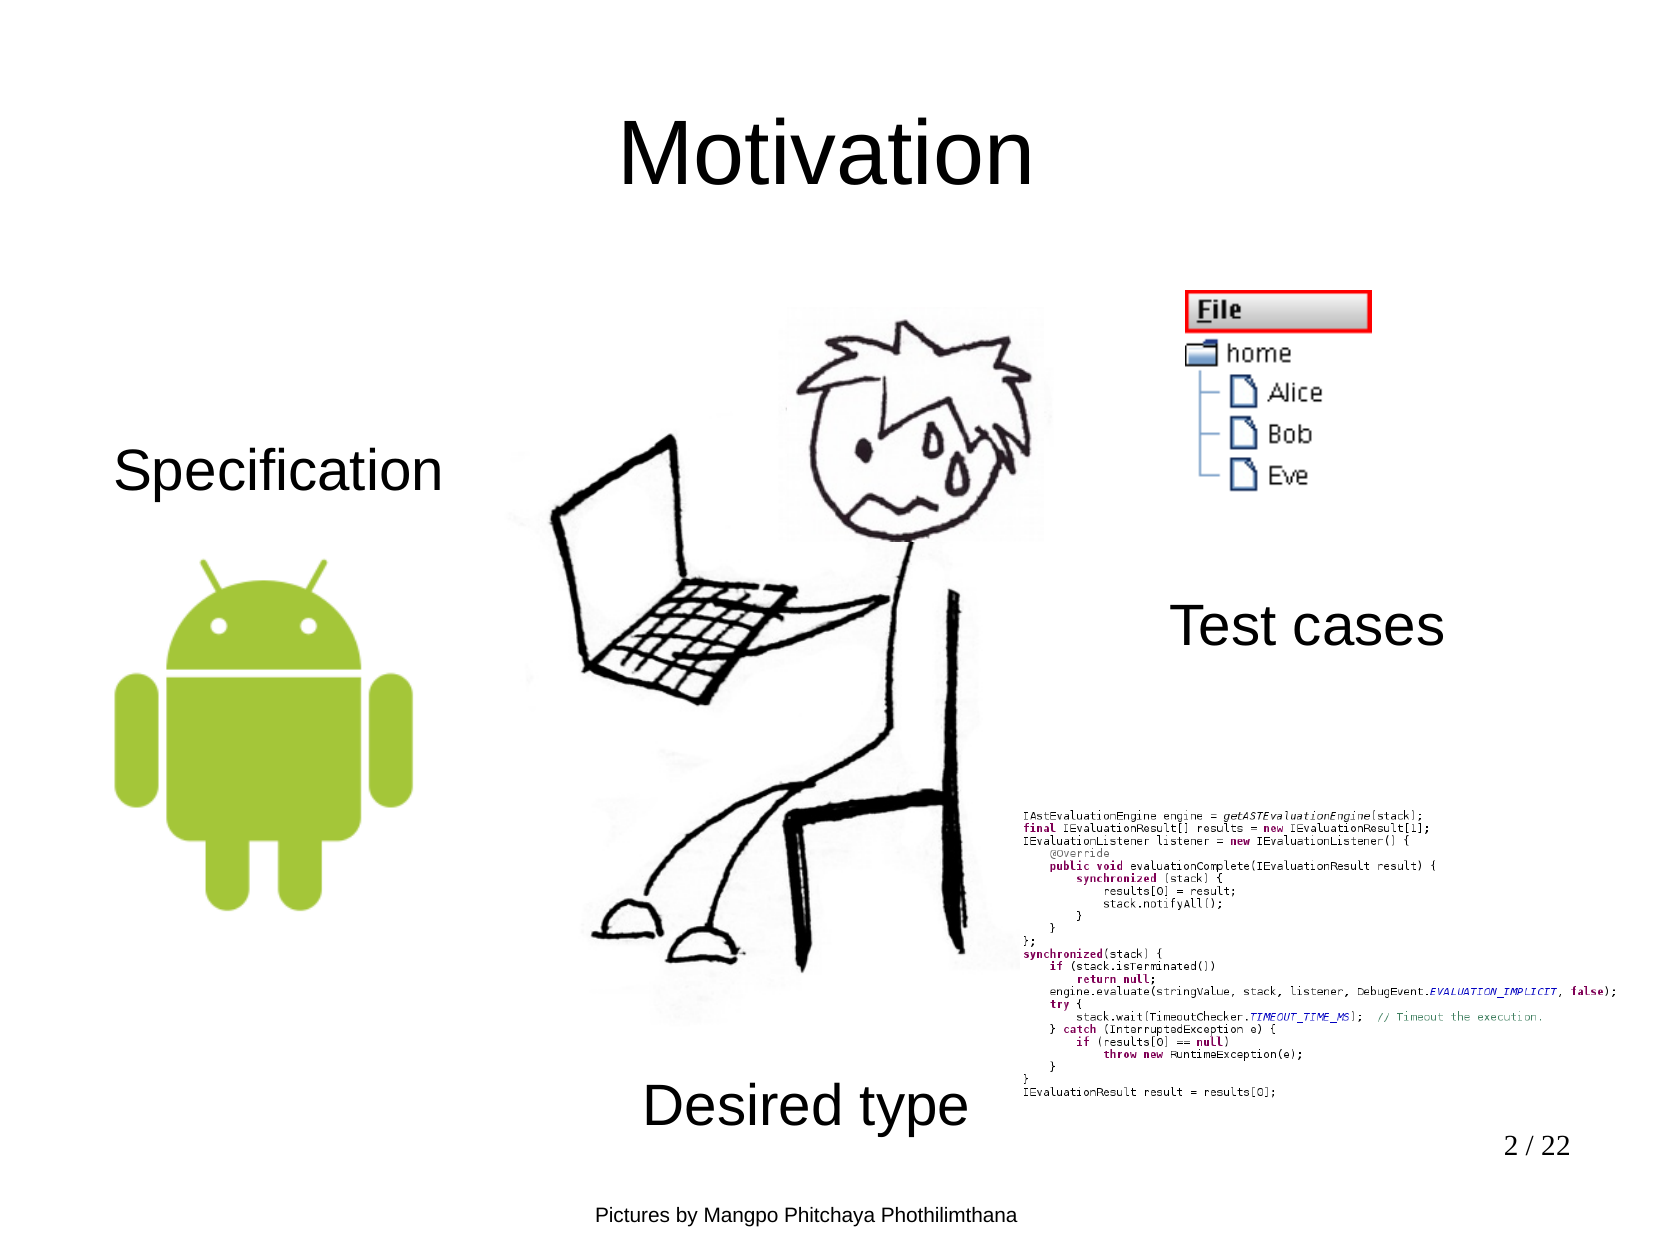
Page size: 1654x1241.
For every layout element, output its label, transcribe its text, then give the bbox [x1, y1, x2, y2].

picture [488, 277, 1621, 1099]
text_box Pictures by Mangpo Phitchaya Phothilimthana [580, 1196, 1032, 1235]
text_box Desired type [627, 1065, 1003, 1145]
picture [107, 554, 421, 920]
picture [1185, 290, 1372, 585]
text_box Test cases [1155, 585, 1471, 665]
text_box Specification [98, 430, 489, 511]
title Motivation [82, 49, 1571, 257]
